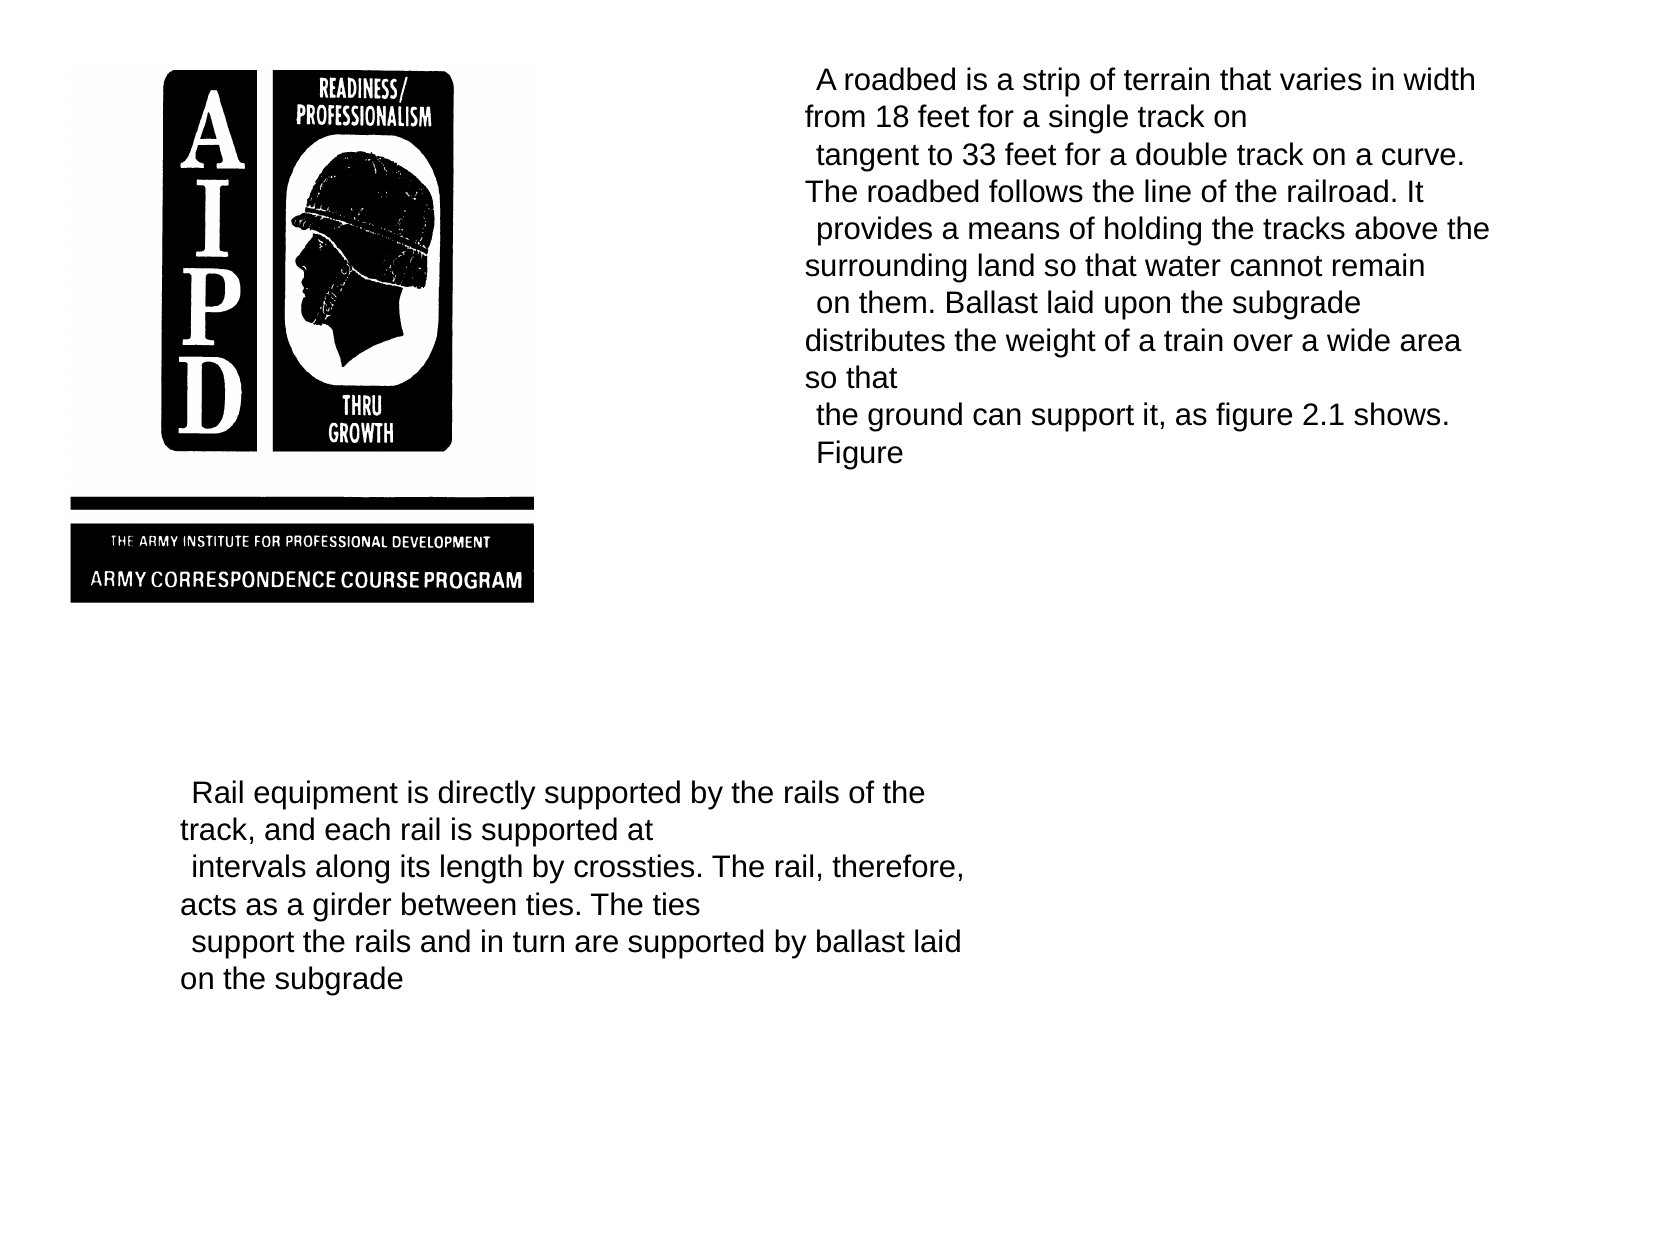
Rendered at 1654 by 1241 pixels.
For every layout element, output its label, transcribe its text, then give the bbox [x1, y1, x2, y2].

picture [68, 68, 538, 607]
text_box Rail equipment is directly supported by the rails of the track, and each rail is supported at intervals along its length by crossties. The rail, therefore, acts as a girder between ties. The ties support the rails and in turn are supported by ballast laid on the subgrade [165, 764, 993, 1004]
text_box A roadbed is a strip of terrain that varies in width from 18 feet for a single track on tangent to 33 feet for a double track on a curve. The roadbed follows the line of the railroad. It provides a means of holding the tracks above the surrounding land so that water cannot remain on them. Ballast laid upon the subgrade distributes the weight of a train over a wide area so that the ground can support it, as figure 2.1 shows. Figure [789, 51, 1507, 477]
